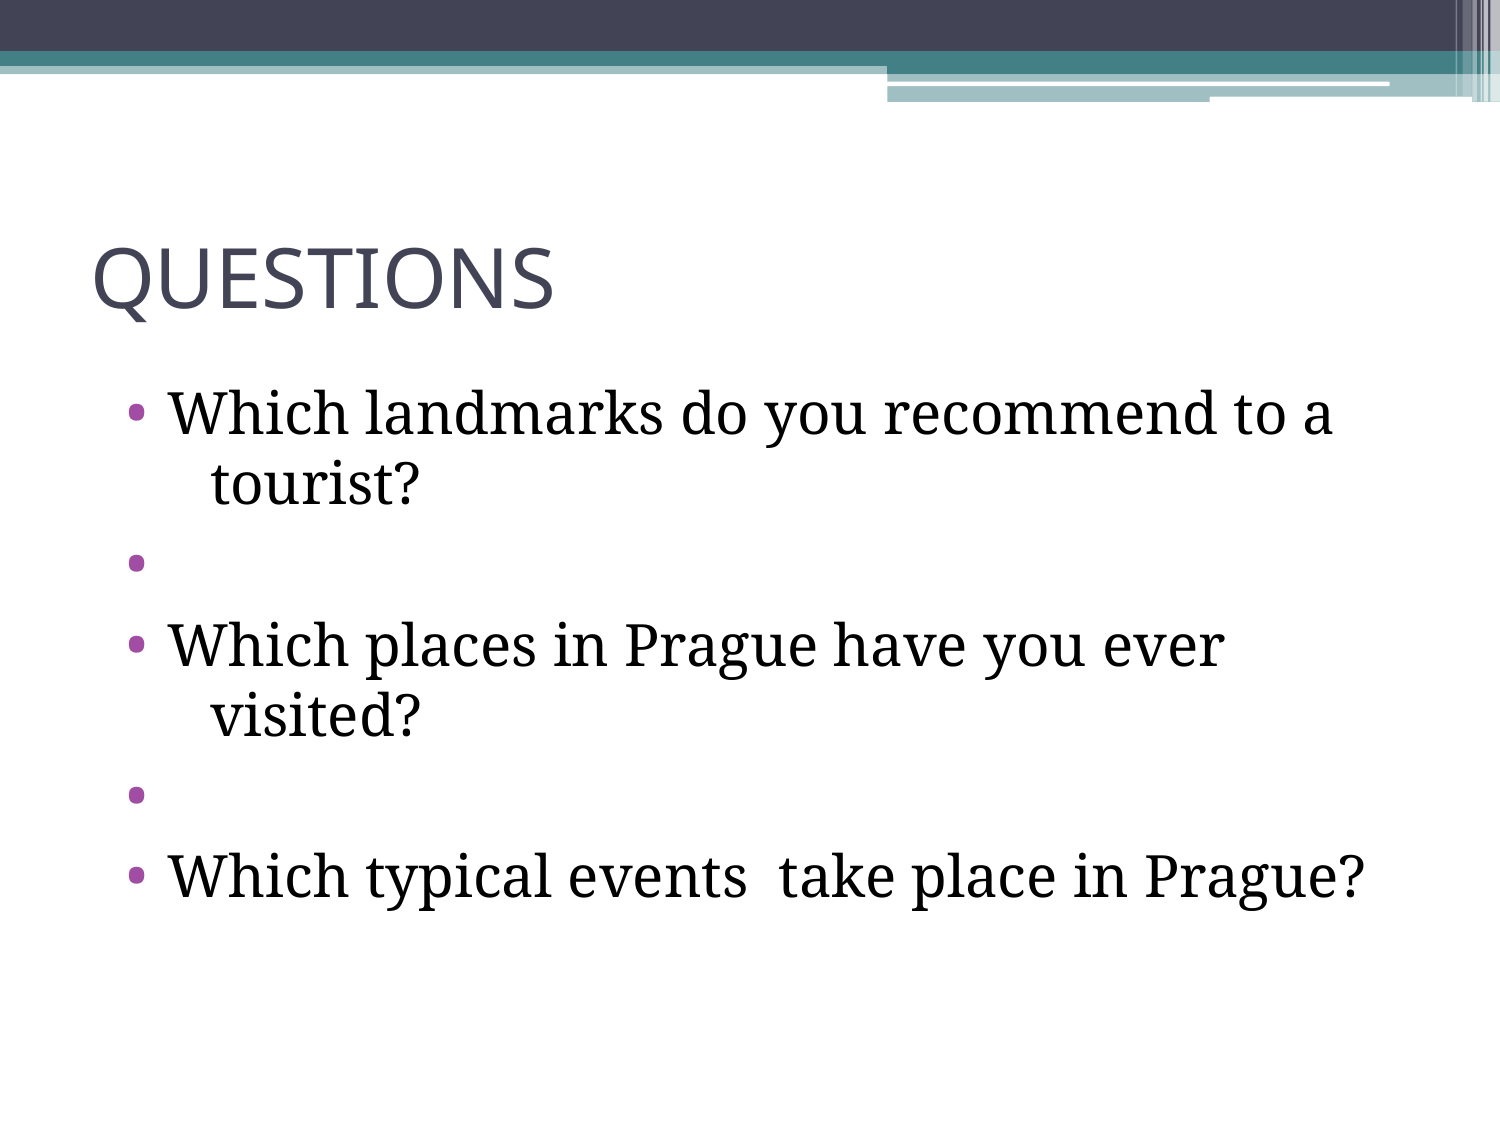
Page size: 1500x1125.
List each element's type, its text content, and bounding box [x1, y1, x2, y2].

title QUESTIONS [75, 187, 1426, 363]
list Which landmarks do you recommend to a tourist? Which places in Prague have you ever visited? Which typical events take place in Prague? [75, 368, 1426, 1079]
